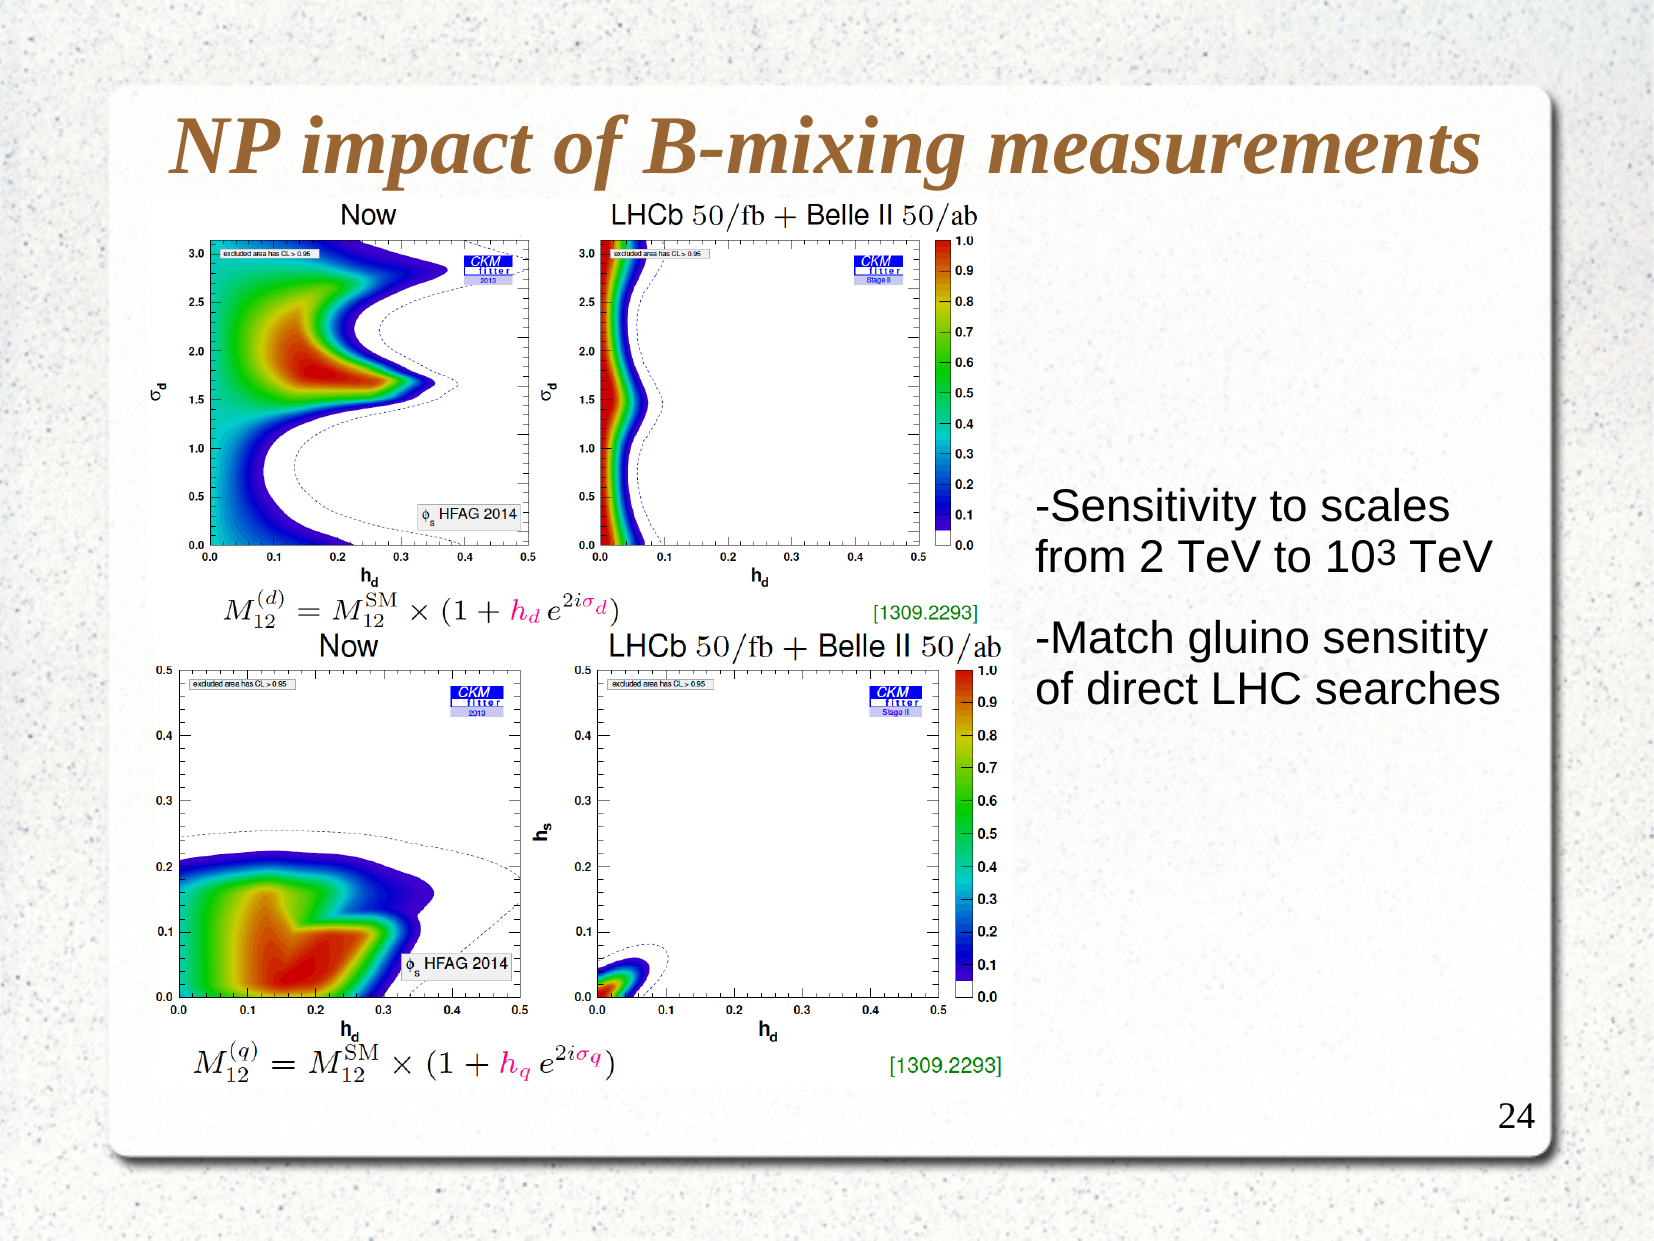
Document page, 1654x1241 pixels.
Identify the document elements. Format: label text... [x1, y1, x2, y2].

picture [0, 0, 1654, 1241]
title NP impact of B-mixing measurements [118, 95, 1536, 197]
list -Sensitivity to scales from 2 TeV to 103 TeV -Match gluino sensitity of direct LHC searches [1035, 480, 1517, 781]
